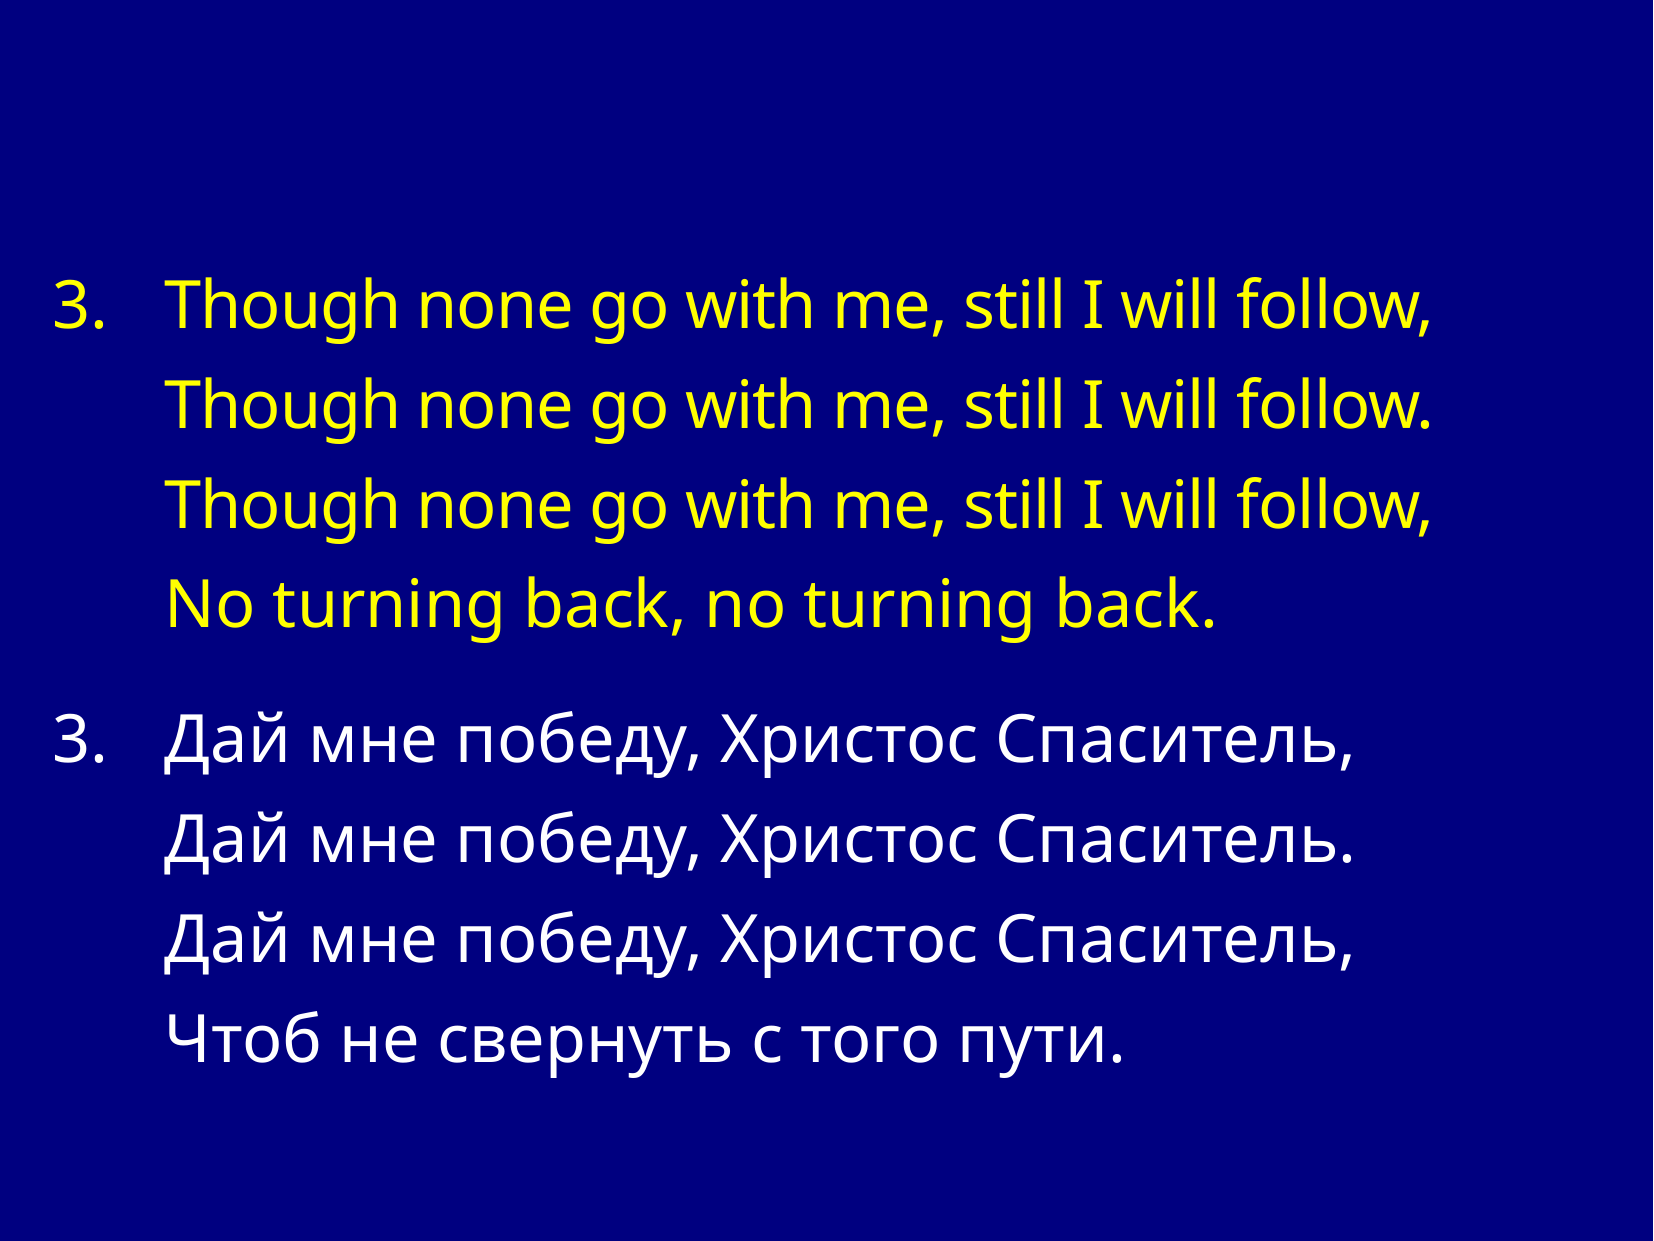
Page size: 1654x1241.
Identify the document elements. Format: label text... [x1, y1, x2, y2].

text_box 3. Дай мне победу, Христос Спаситель, Дай мне победу, Христос Спаситель. Дай мне победу, Христос Спаситель, Чтоб не свернуть с того пути. [37, 675, 1576, 1163]
text_box 3. Though none go with me, still I will follow, Though none go with me, still I will follow. Though none go with me, still I will follow, No turning back, no turning back. [37, 150, 1653, 638]
